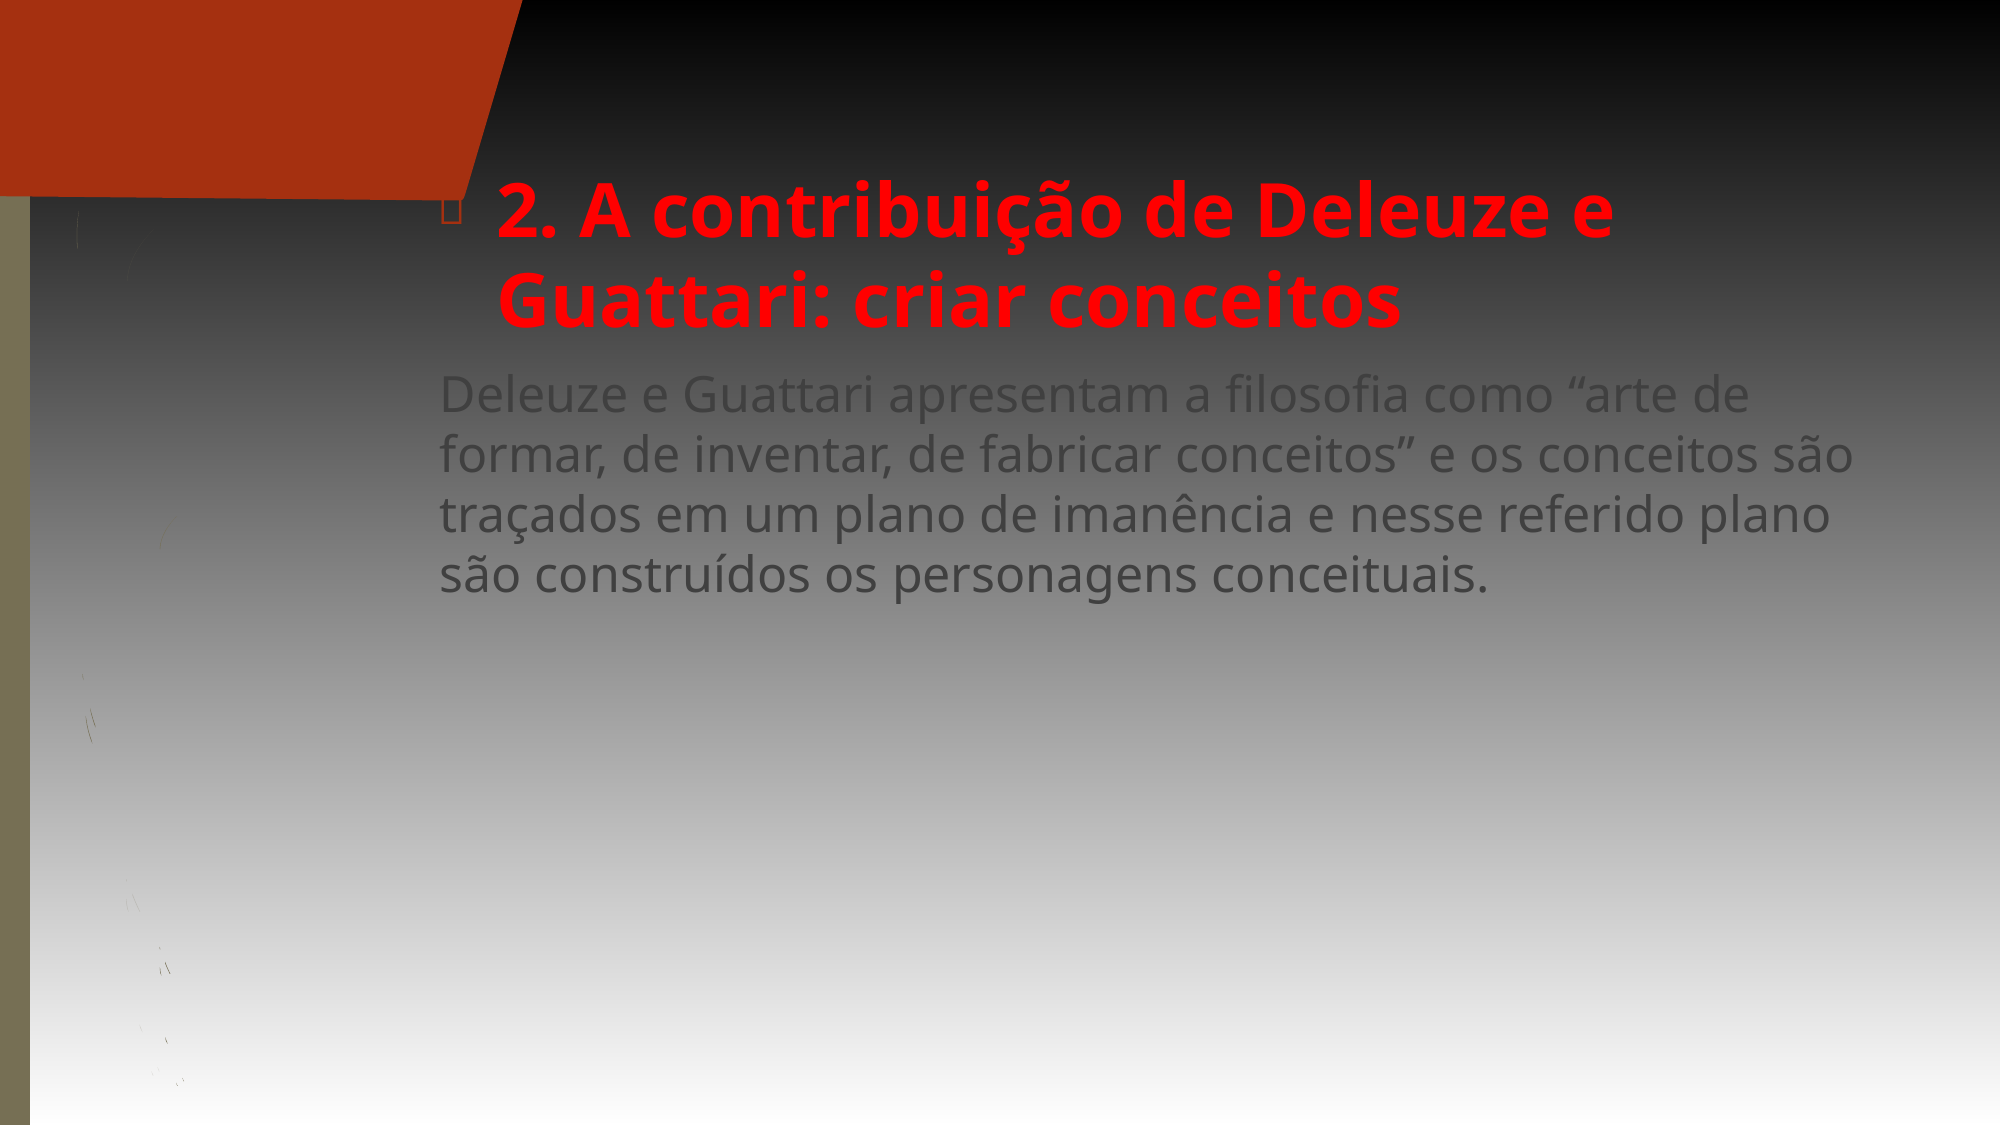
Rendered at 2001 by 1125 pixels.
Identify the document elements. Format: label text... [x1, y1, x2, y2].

list 2. A contribuição de Deleuze e Guattari: criar conceitos Deleuze e Guattari apresentam a filosofia como “arte de formar, de inventar, de fabricar conceitos” e os conceitos são traçados em um plano de imanência e nesse referido plano são construídos os personagens conceituais. [424, 154, 1888, 1125]
